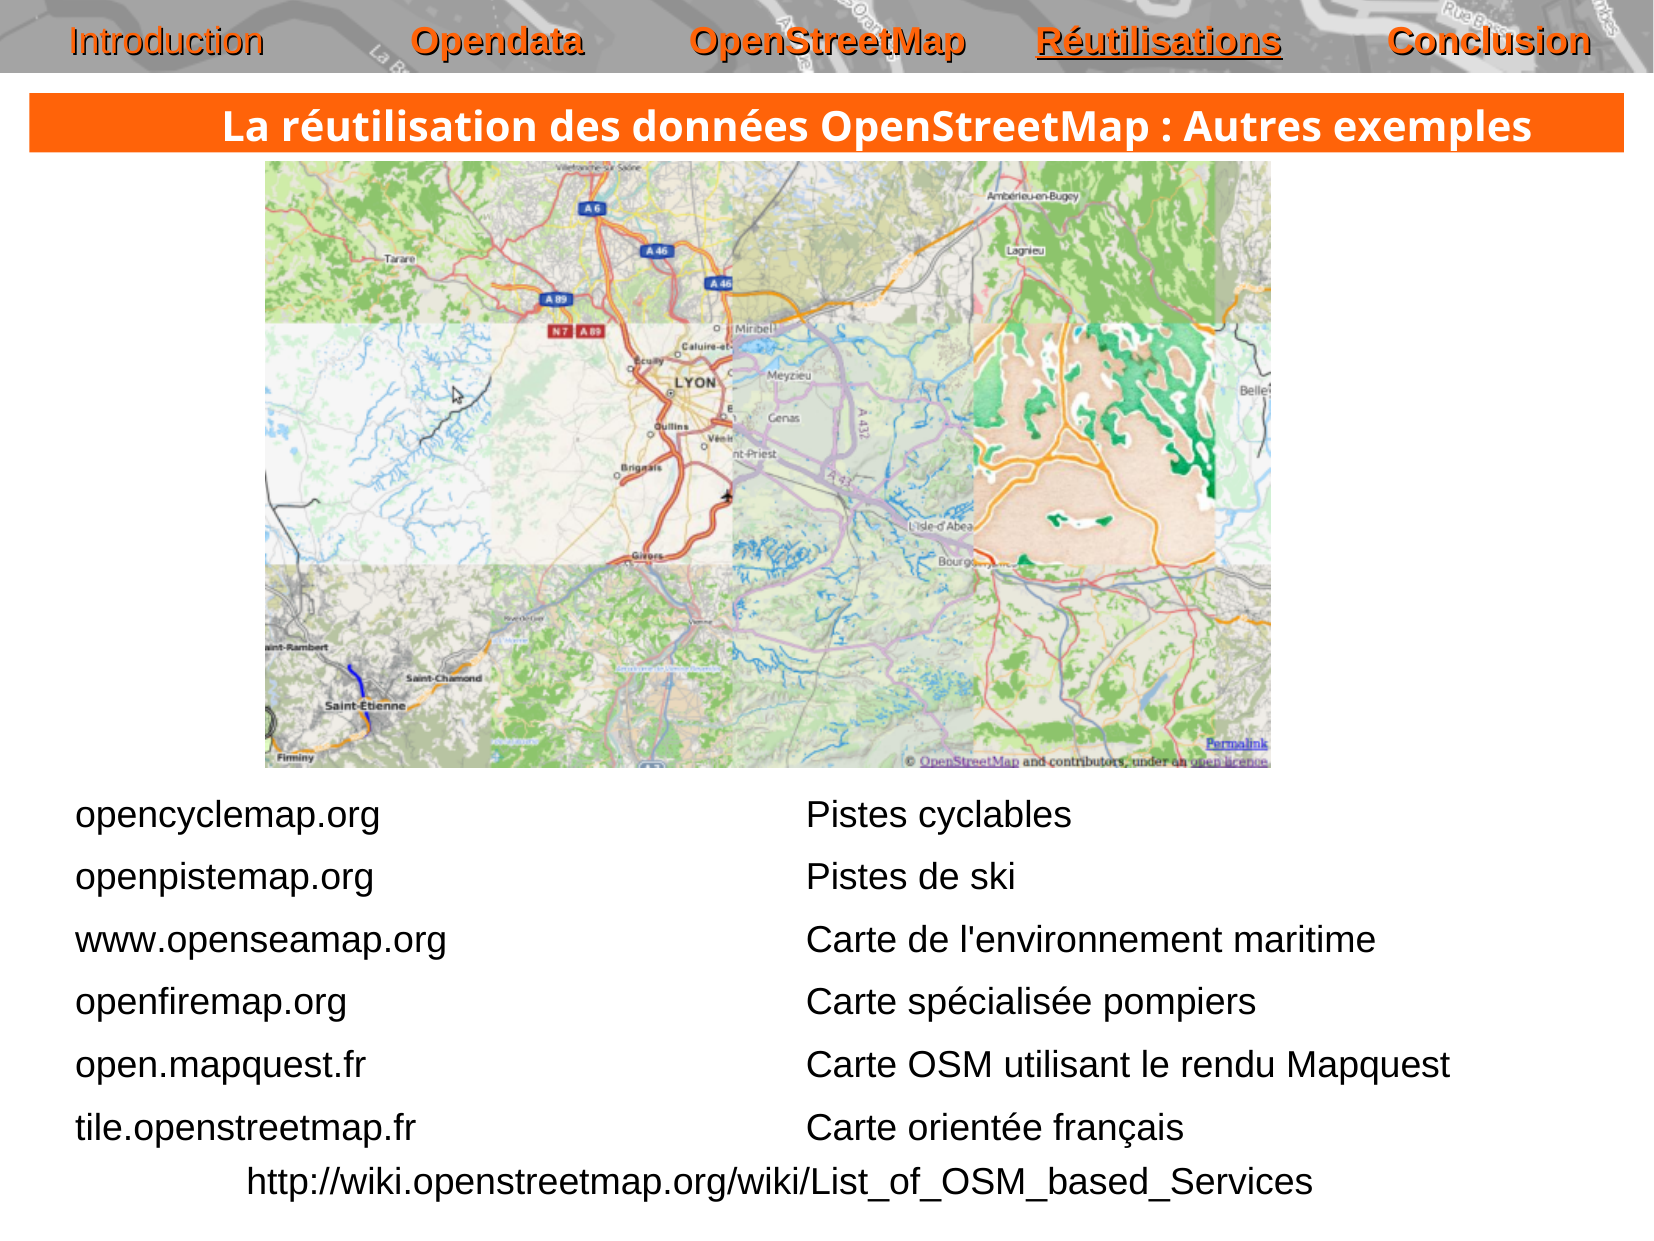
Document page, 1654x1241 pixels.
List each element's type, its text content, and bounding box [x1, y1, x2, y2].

text_box La réutilisation des données OpenStreetMap : Autres exemples [206, 88, 1466, 158]
text_box [29, 93, 206, 153]
table_cell open.mapquest.fr [61, 1035, 791, 1096]
table_header OpenStreetMap [662, 12, 993, 69]
table_header Introduction [1, 12, 331, 69]
text_box [1466, 93, 1624, 153]
table_cell Pistes de ski [792, 847, 1567, 908]
table_cell www.openseamap.org [61, 909, 791, 971]
picture [265, 161, 1271, 768]
table_header opencyclemap.org [61, 784, 791, 846]
table_cell tile.openstreetmap.fr [61, 1097, 791, 1159]
table_cell Carte de l'environnement maritime [792, 909, 1567, 971]
table_header Pistes cyclables [792, 784, 1567, 846]
table_cell Carte OSM utilisant le rendu Mapquest [792, 1035, 1567, 1096]
table_cell Carte spécialisée pompiers [792, 972, 1567, 1034]
table_cell openpistemap.org [61, 847, 791, 908]
table_header Réutilisations [993, 12, 1324, 69]
table_cell Carte orientée français [792, 1097, 1567, 1159]
table_header Conclusion [1324, 12, 1654, 69]
table_cell openfiremap.org [61, 972, 791, 1034]
table_header Opendata [331, 12, 662, 69]
text_box http://wiki.openstreetmap.org/wiki/List_of_OSM_based_Services [231, 1151, 1329, 1209]
picture [0, 0, 1654, 73]
